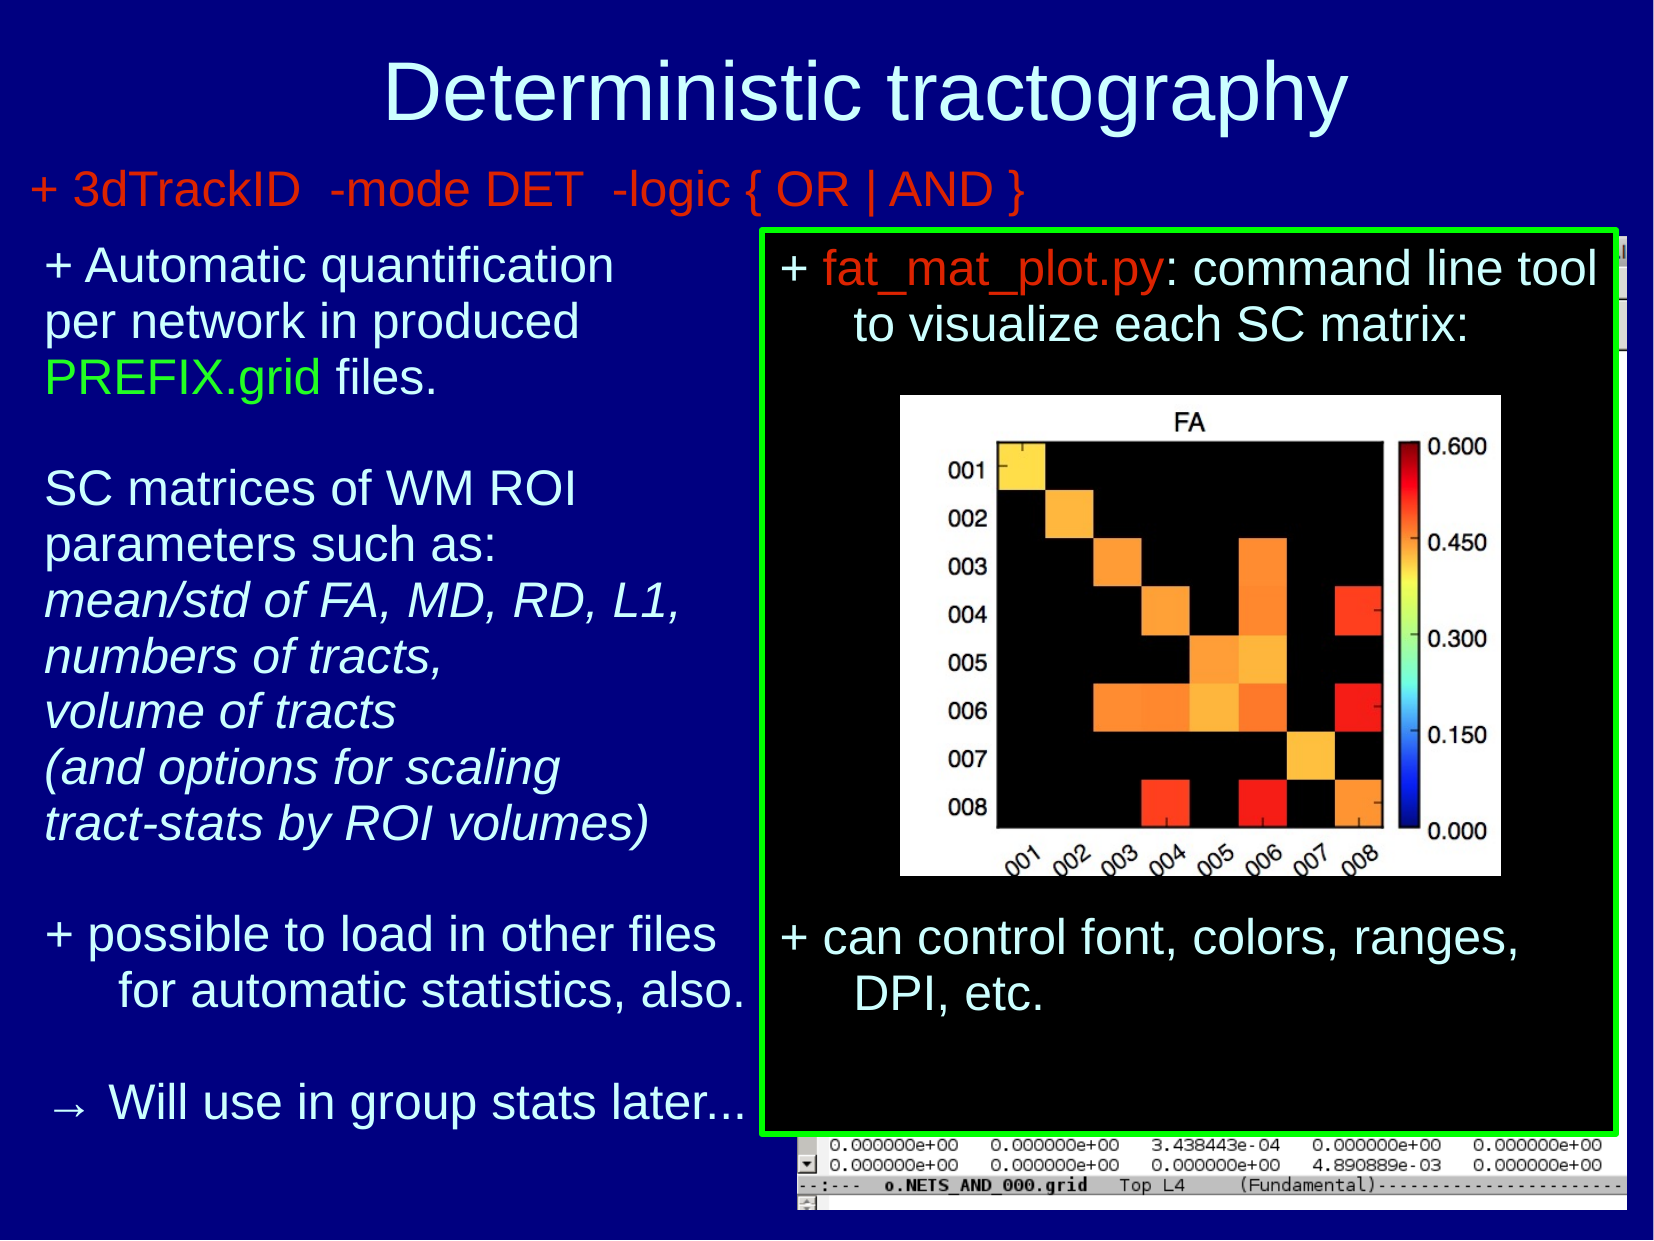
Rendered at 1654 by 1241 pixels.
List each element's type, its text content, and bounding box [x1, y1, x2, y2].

picture [900, 395, 1501, 876]
text_box + 3dTrackID -mode DET -logic { OR | AND } [14, 153, 1041, 281]
picture [797, 236, 1627, 1210]
text_box + Automatic quantification per network in produced PREFIX.grid files. SC matrices of WM ROI parameters such as: mean/std of FA, MD, RD, L1, numbers of tracts, volume of tracts (and options for scaling tract-stats by ROI volumes) + possible to load in other files for automatic statistics, also. → Will use in group stats later... [29, 230, 763, 1138]
text_box + fat_mat_plot.py: command line tool to visualize each SC matrix: + can control font, colors, ranges, DPI, etc. [761, 230, 1616, 1134]
title Deterministic tractography [106, 23, 1627, 160]
